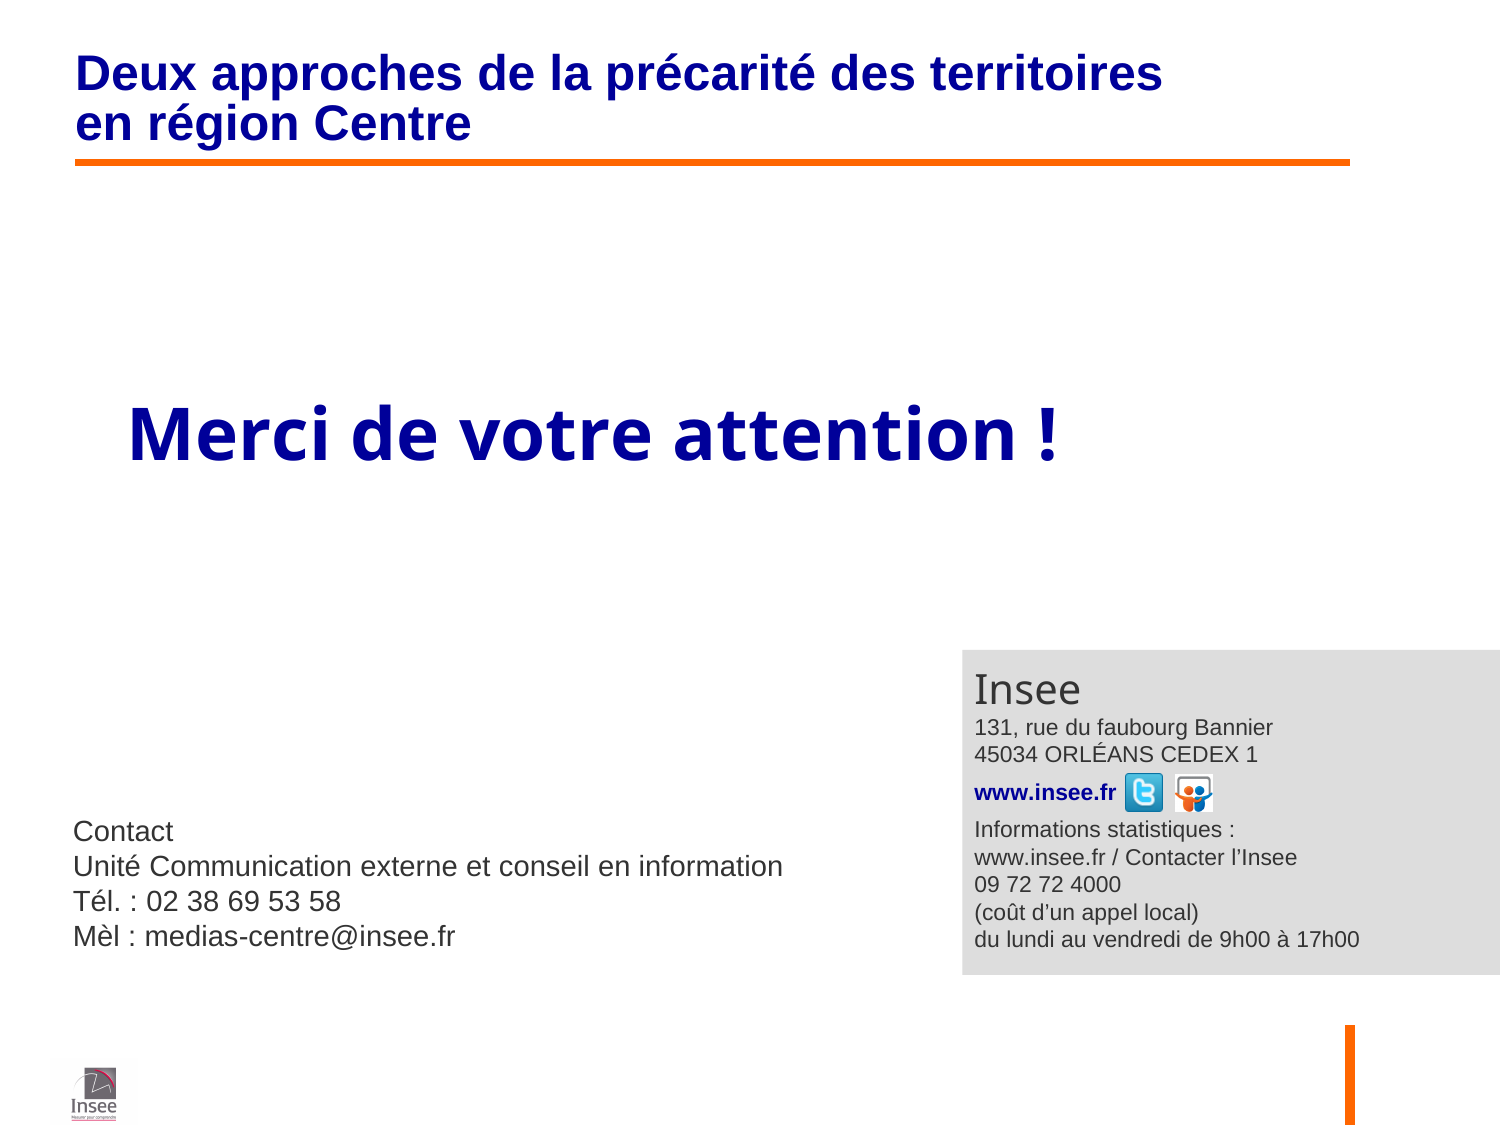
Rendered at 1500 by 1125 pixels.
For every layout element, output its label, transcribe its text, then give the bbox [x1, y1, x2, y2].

text_box Contact Unité Communication externe et conseil en information Tél. : 02 38 69 53 58 Mèl : medias-centre@insee.fr [72, 812, 793, 1023]
title Deux approches de la précarité des territoires en région Centre [75, 26, 1351, 151]
text_box Merci de votre attention ! [126, 387, 1060, 476]
text_box Insee 131, rue du faubourg Bannier 45034 ORLÉANS CEDEX 1 www.insee.fr Informations statistiques : www.insee.fr / Contacter l’Insee 09 72 72 4000 (coût d’un appel local) du lundi au vendredi de 9h00 à 17h00 [974, 662, 1361, 953]
picture [1175, 774, 1213, 812]
picture [1125, 773, 1163, 812]
picture [50, 1058, 138, 1125]
text_box [962, 649, 1500, 975]
